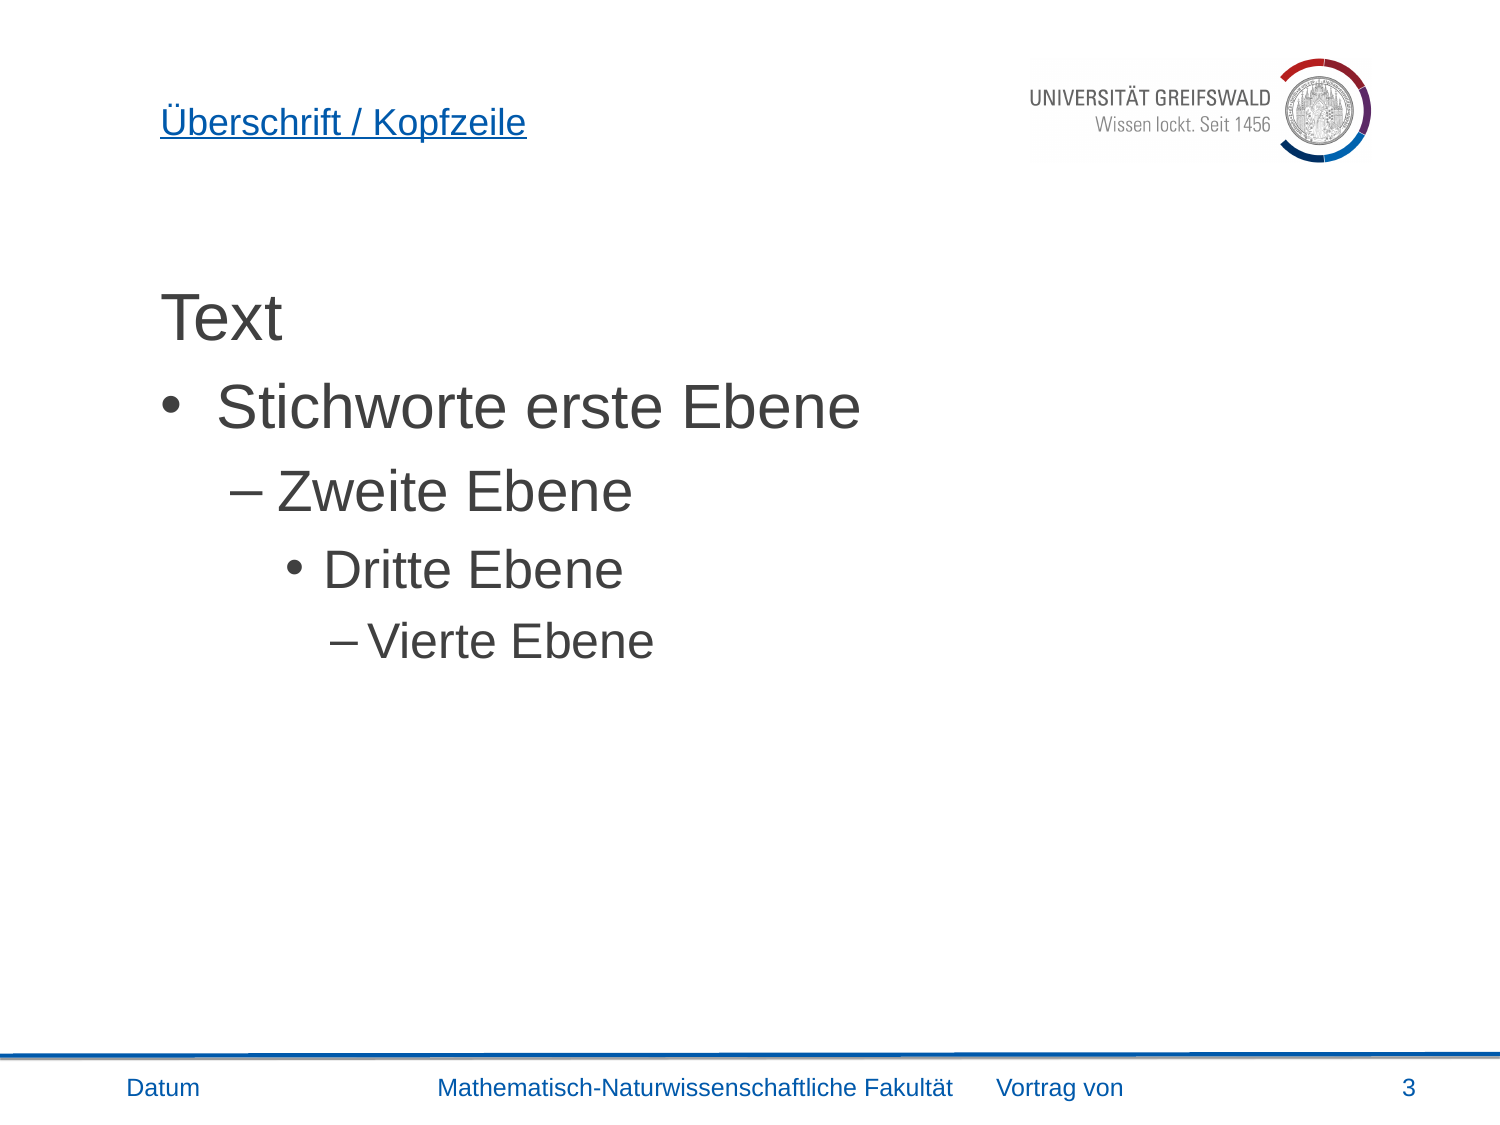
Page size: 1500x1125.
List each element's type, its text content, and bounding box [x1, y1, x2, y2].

text_box Text Stichworte erste Ebene Zweite Ebene Dritte Ebene Vierte Ebene [145, 266, 1359, 1019]
text_box Überschrift / Kopfzeile [145, 90, 976, 172]
picture [1030, 58, 1372, 163]
